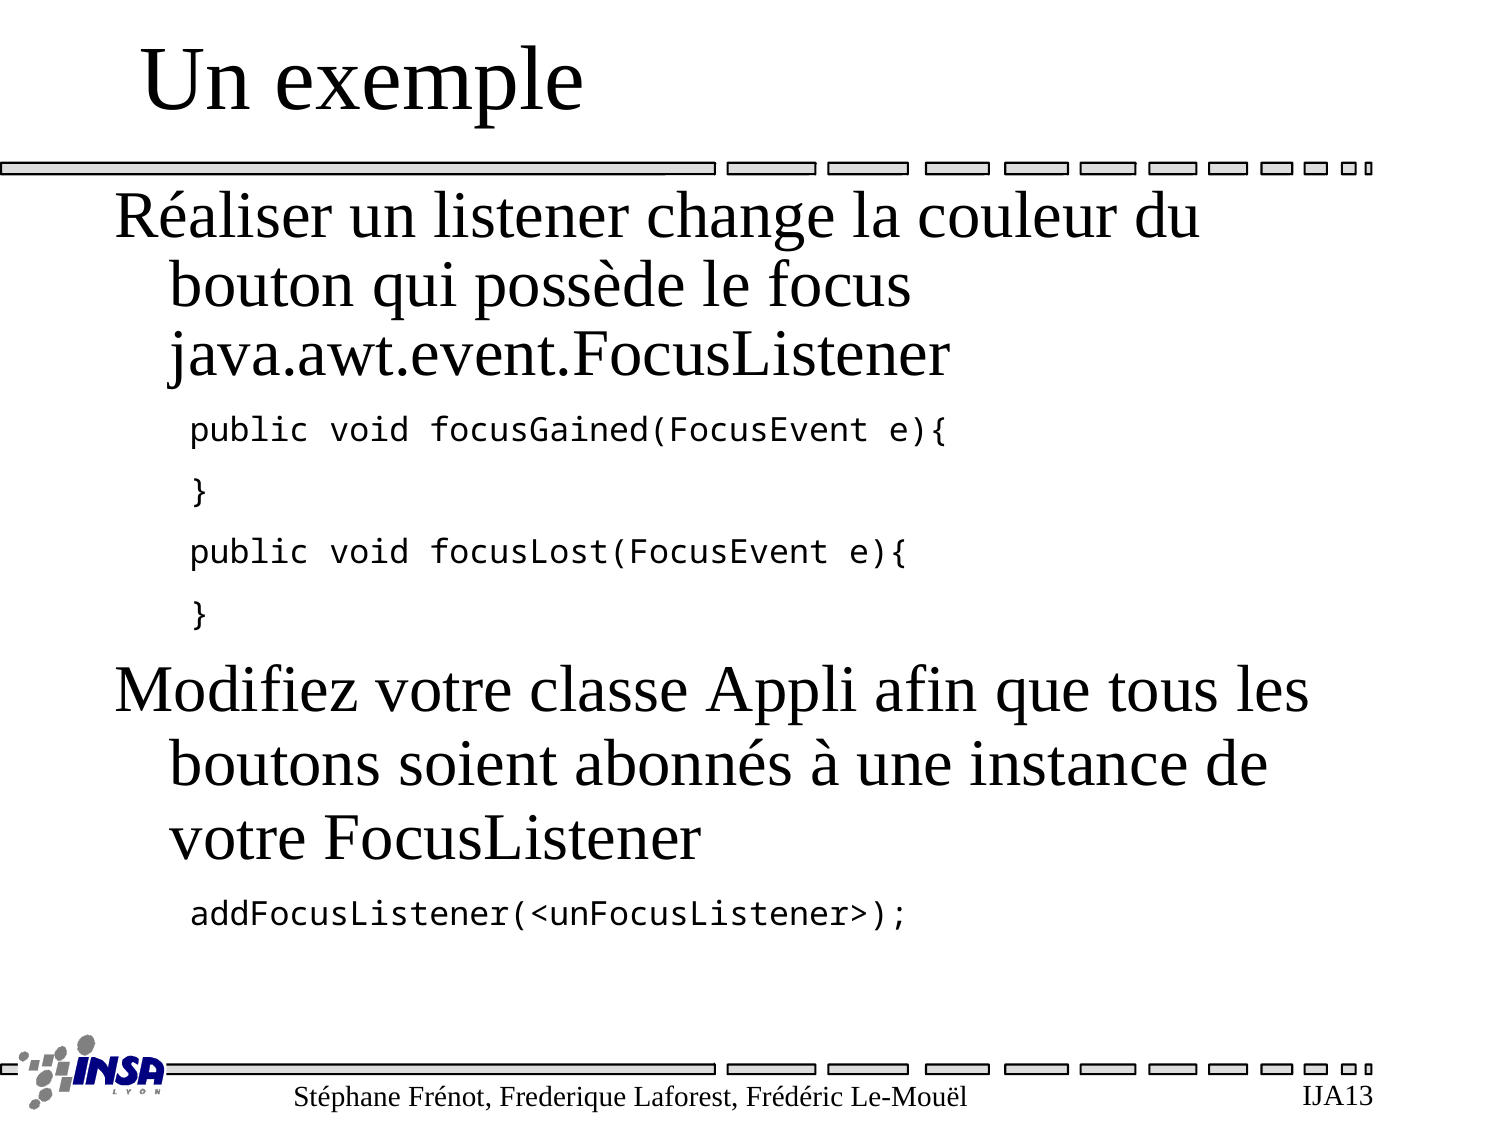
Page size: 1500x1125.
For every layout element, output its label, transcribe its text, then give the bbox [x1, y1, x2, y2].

list Réaliser un listener change la couleur du bouton qui possède le focus java.awt.event.FocusListener public void focusGained(FocusEvent e){ } public void focusLost(FocusEvent e){ } Modifiez votre classe Appli afin que tous les boutons soient abonnés à une instance de votre FocusListener addFocusListener(<unFocusListener>); [99, 174, 1375, 1015]
title Un exemple [125, 0, 1400, 162]
